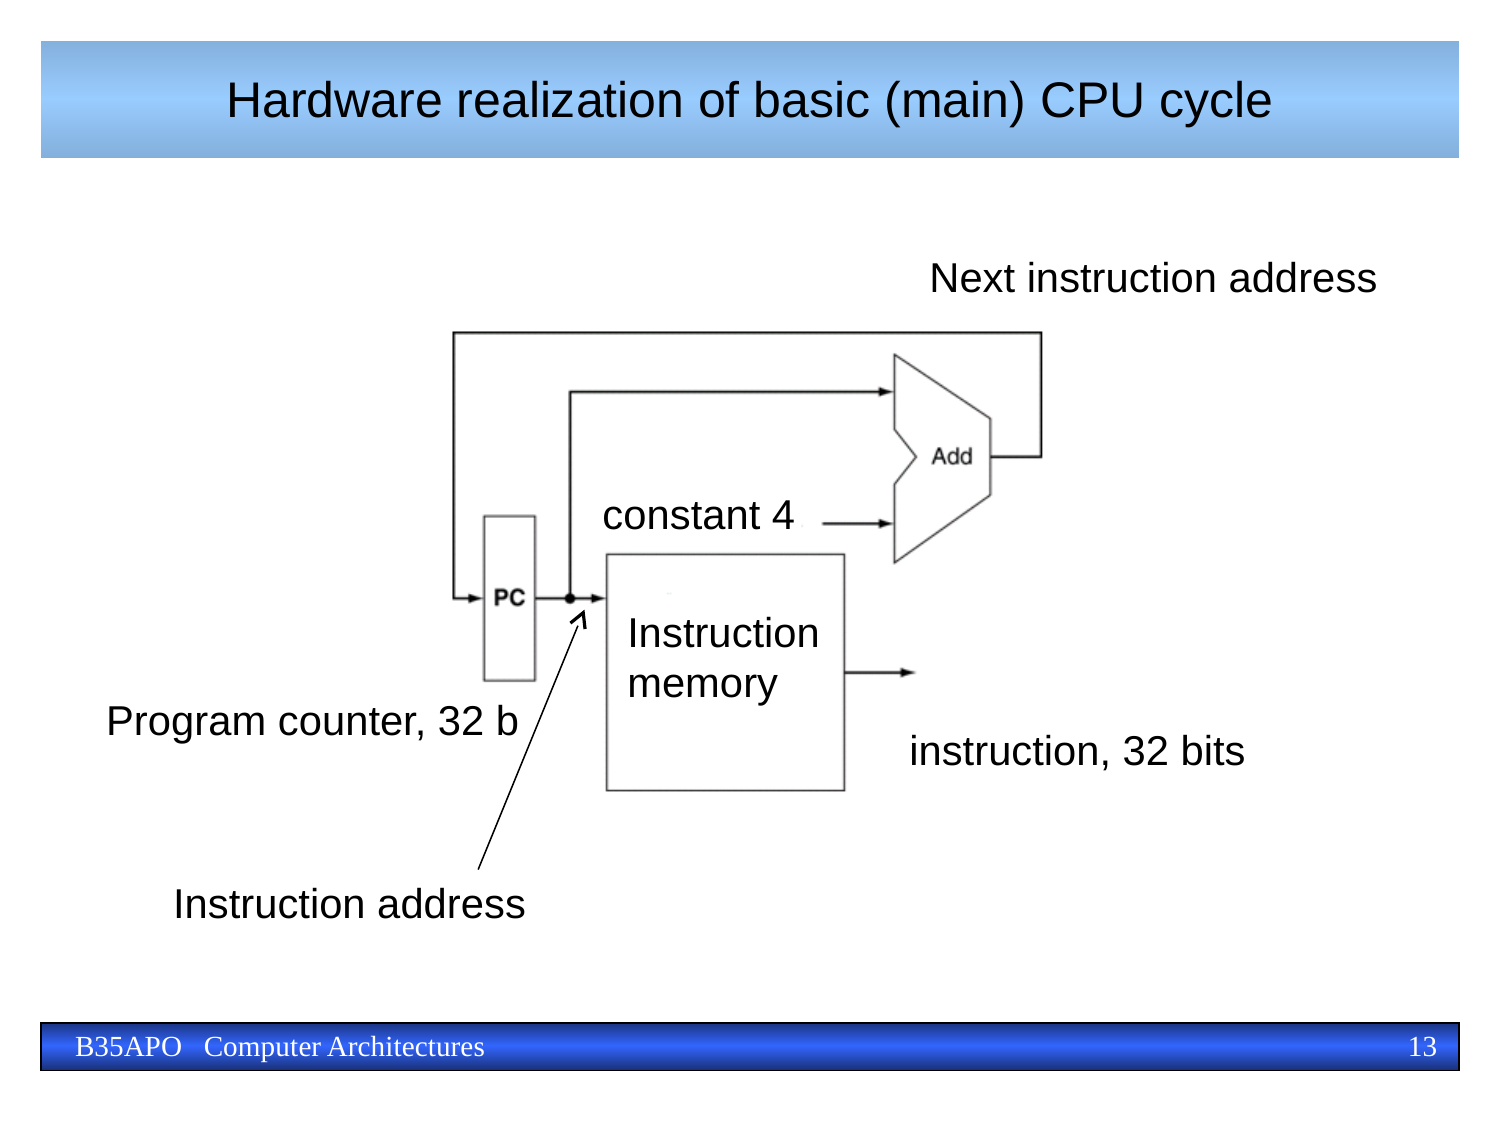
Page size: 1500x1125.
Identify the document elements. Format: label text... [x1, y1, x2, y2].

text_box Program counter, 32 b [528, 699, 550, 752]
text_box Program counter, 32 b [76, 685, 550, 752]
text_box Next instruction address [899, 243, 1393, 309]
text_box Instruction address [88, 869, 597, 936]
title Hardware realization of basic (main) CPU cycle [41, 41, 1459, 158]
text_box Instruction memory [612, 597, 838, 714]
picture [434, 752, 525, 812]
picture [434, 313, 1066, 812]
text_box constant 4 [572, 479, 845, 546]
text_box instruction, 32 bits [879, 716, 1388, 782]
